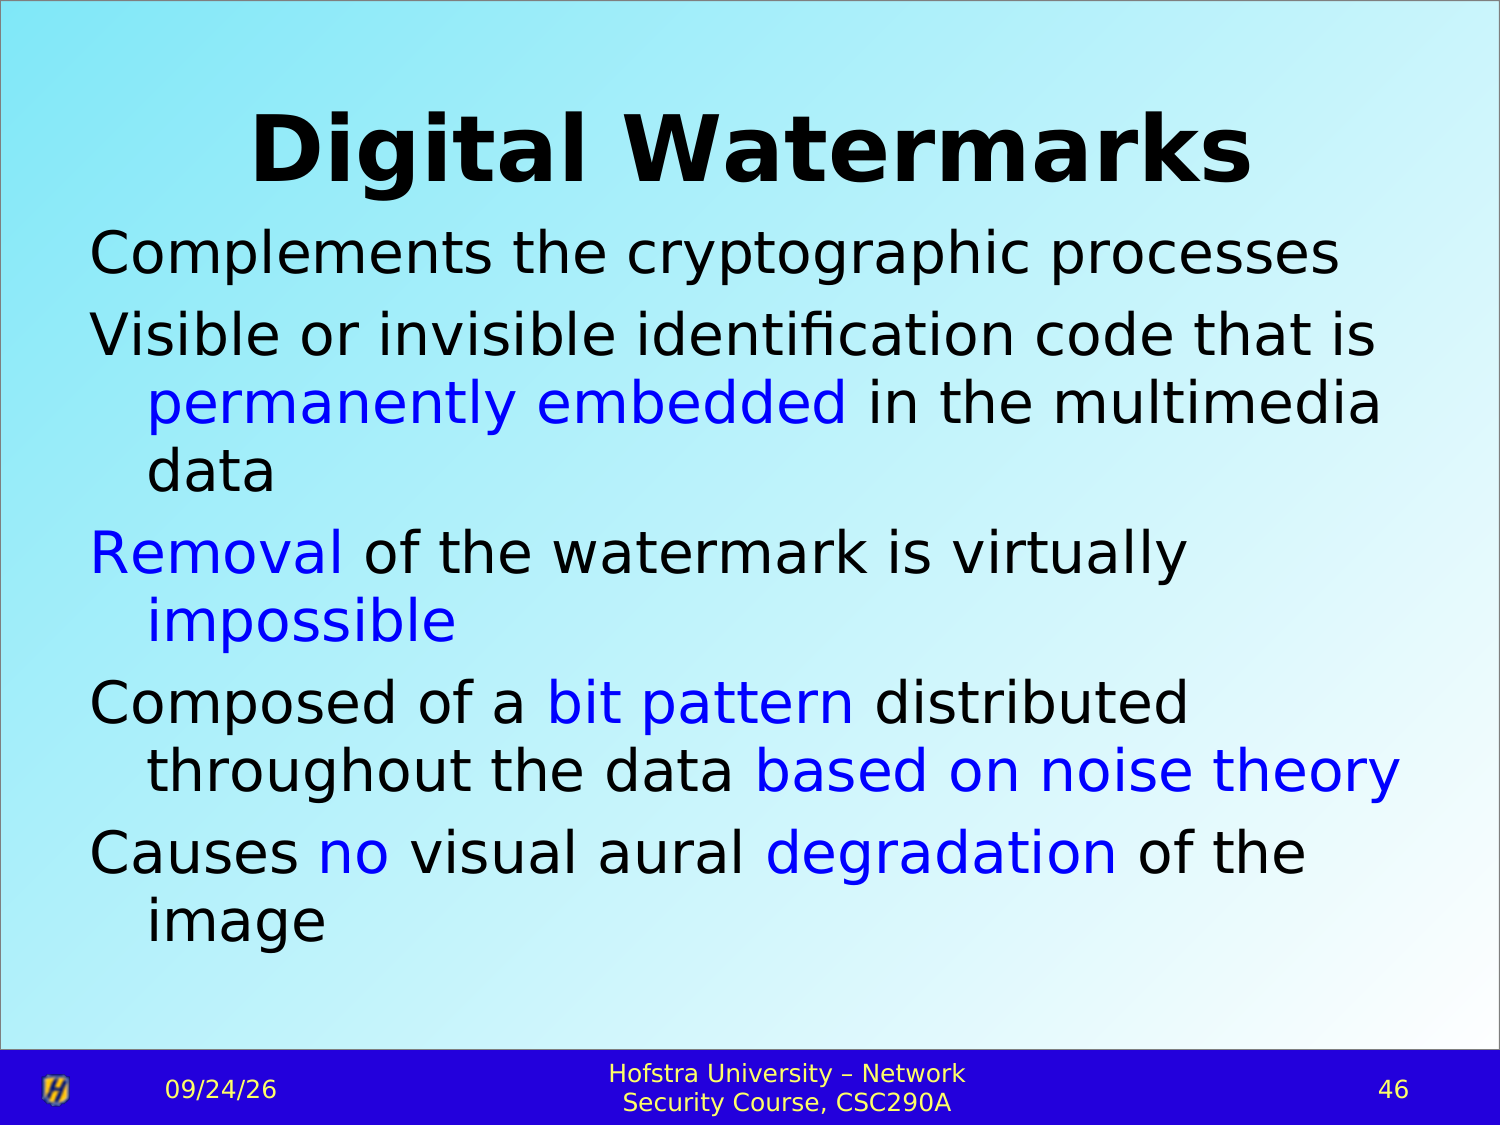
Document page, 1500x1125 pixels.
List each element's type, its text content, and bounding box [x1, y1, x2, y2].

title Digital Watermarks [112, 85, 1391, 211]
picture [37, 1072, 76, 1110]
list Complements the cryptographic processes Visible or invisible identification code that is permanently embedded in the multimedia data Removal of the watermark is virtually impossible Composed of a bit pattern distributed throughout the data based on noise theory Causes no visual aural degradation of the image [75, 211, 1438, 963]
